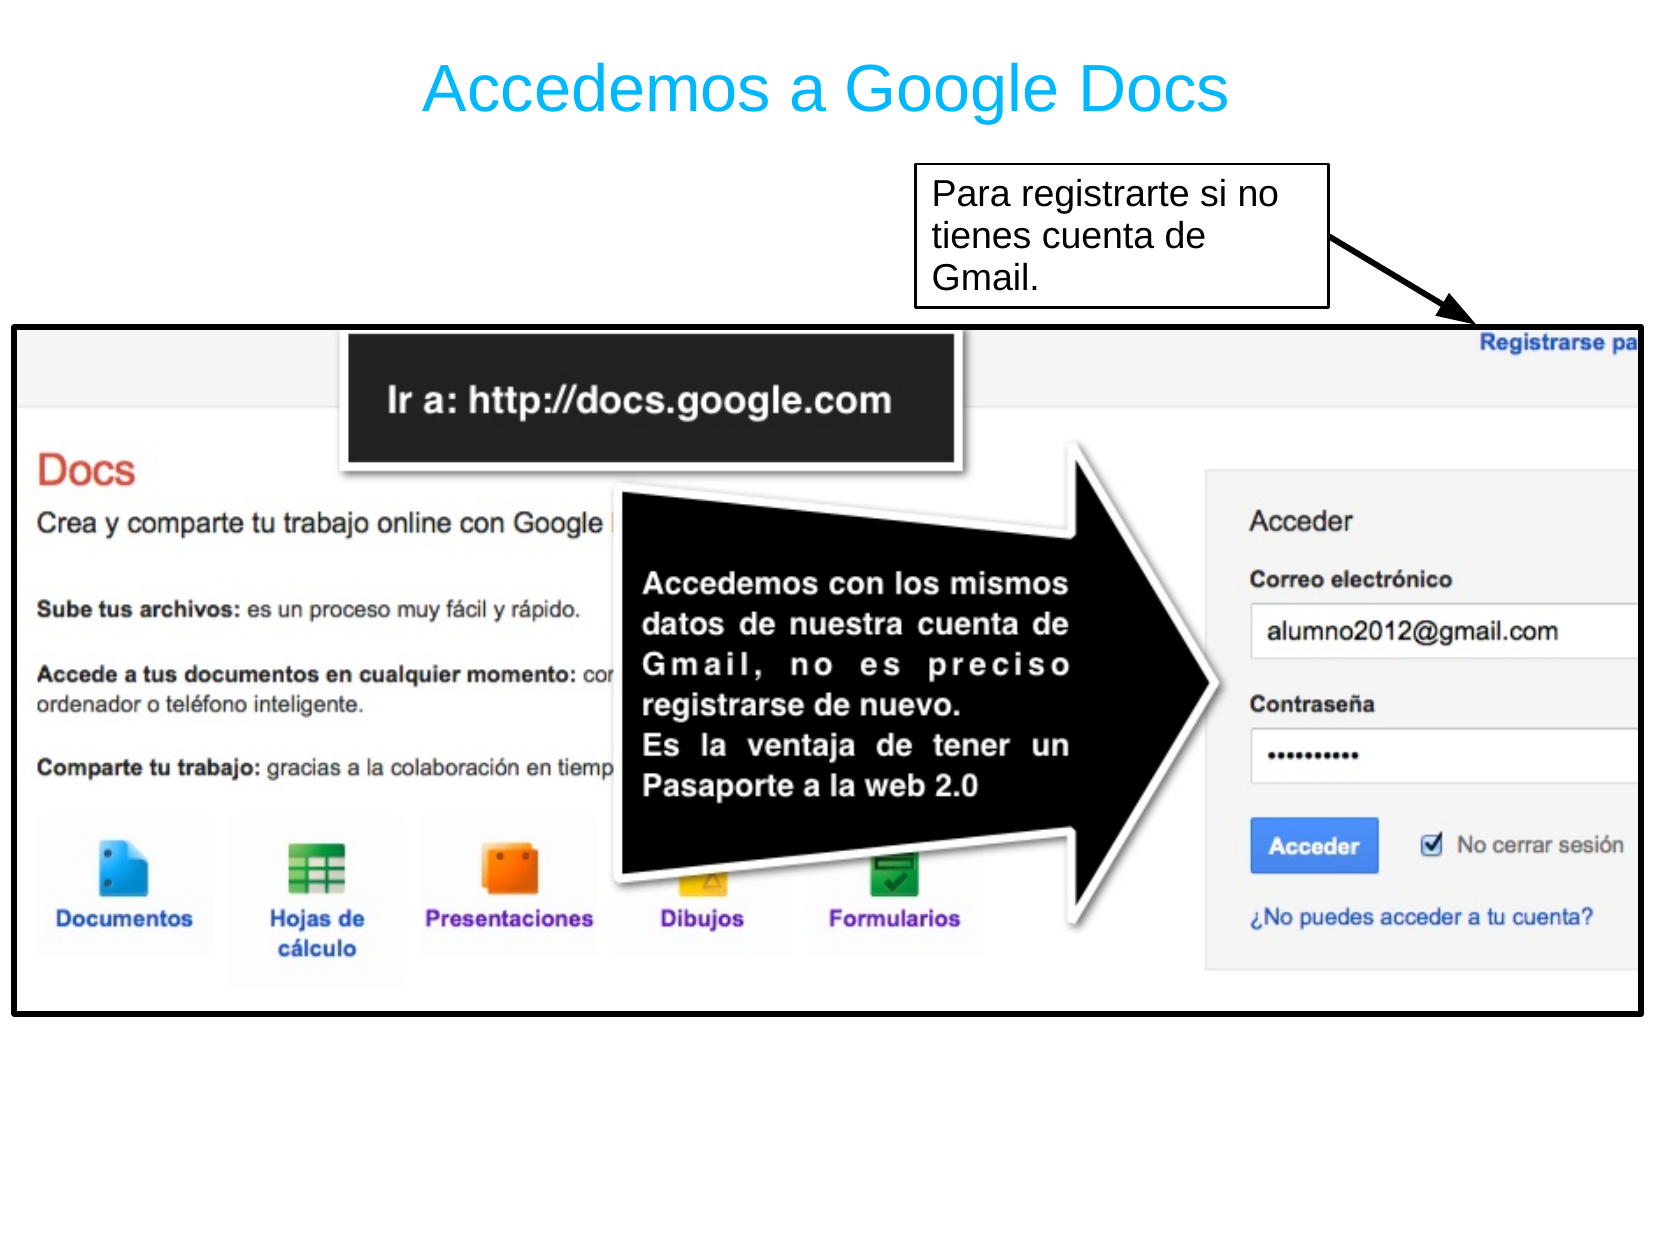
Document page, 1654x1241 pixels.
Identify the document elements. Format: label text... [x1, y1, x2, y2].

picture [17, 329, 1639, 1011]
title Accedemos a Google Docs [82, 29, 1571, 148]
text_box Para registrarte si no tienes cuenta de Gmail. [915, 163, 1329, 308]
